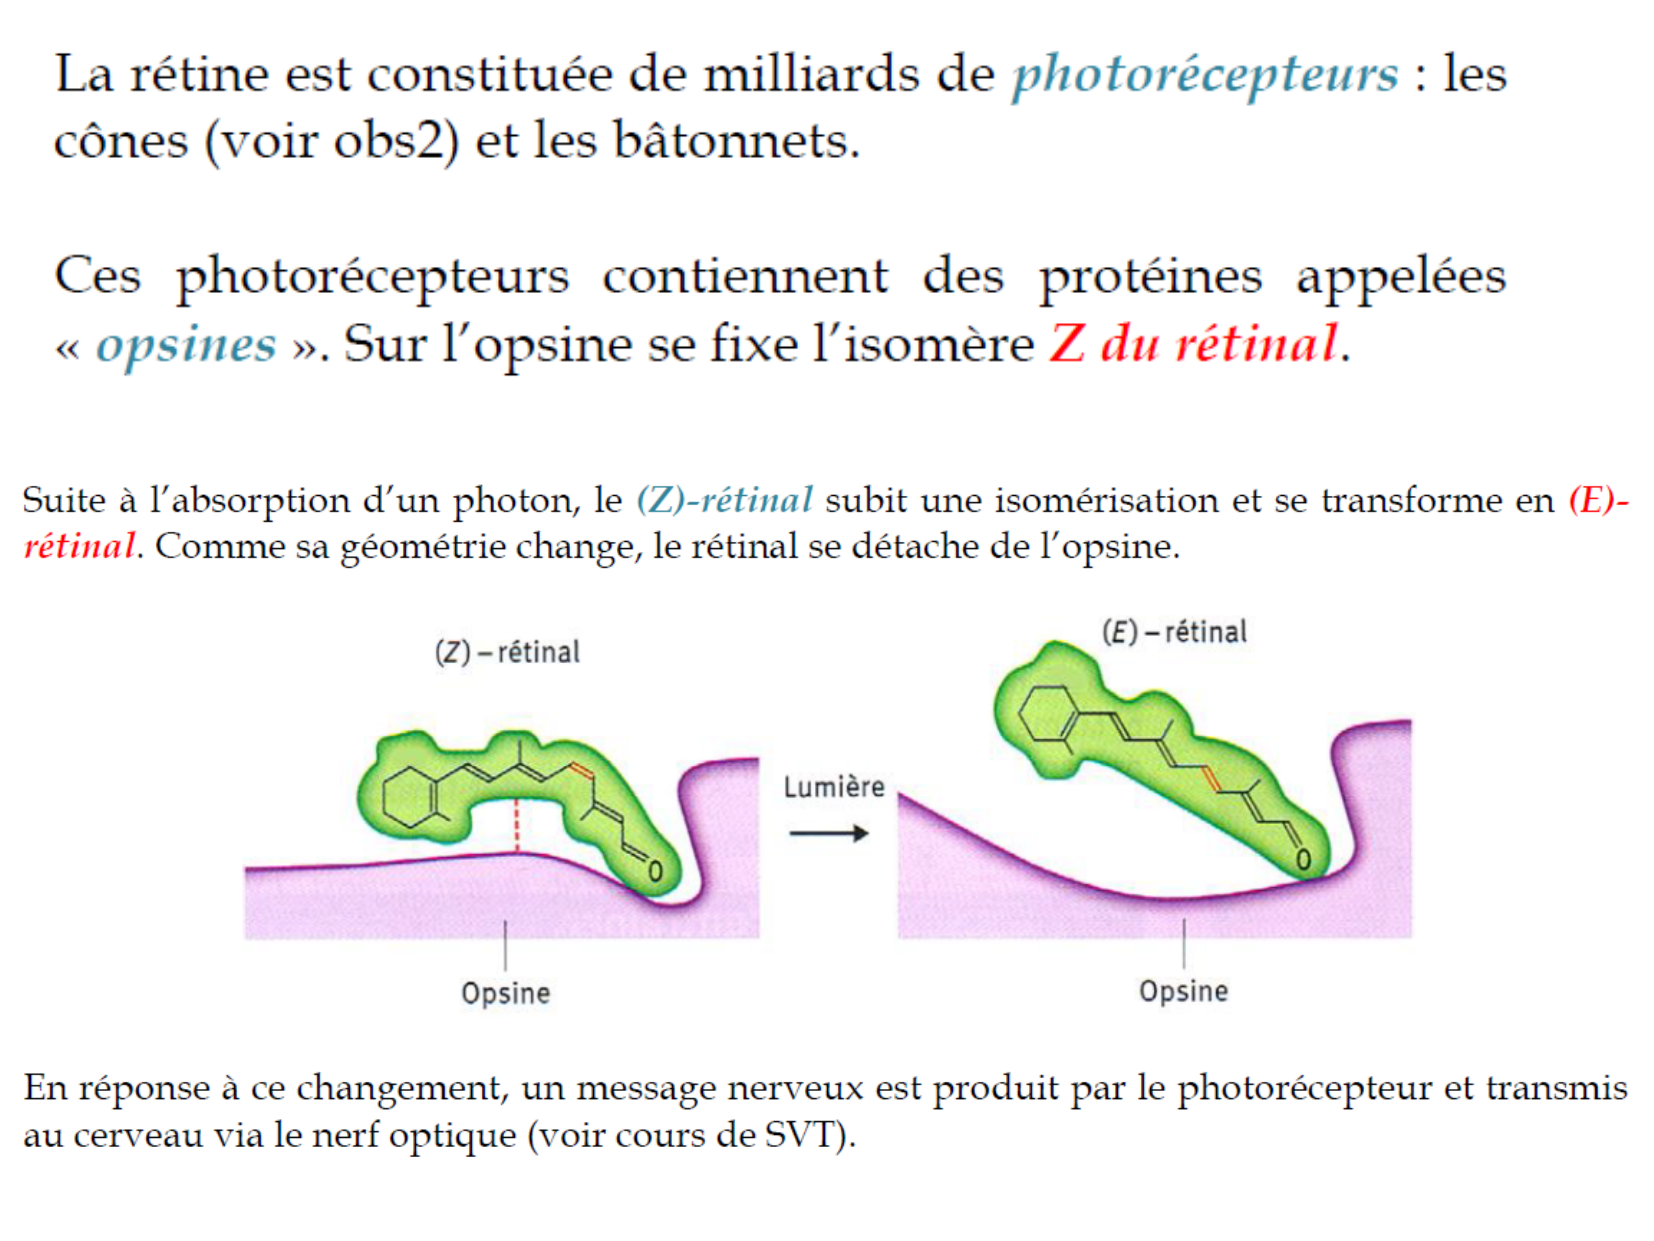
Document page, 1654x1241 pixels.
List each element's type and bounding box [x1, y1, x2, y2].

picture [33, 29, 1565, 426]
picture [0, 472, 1654, 1180]
